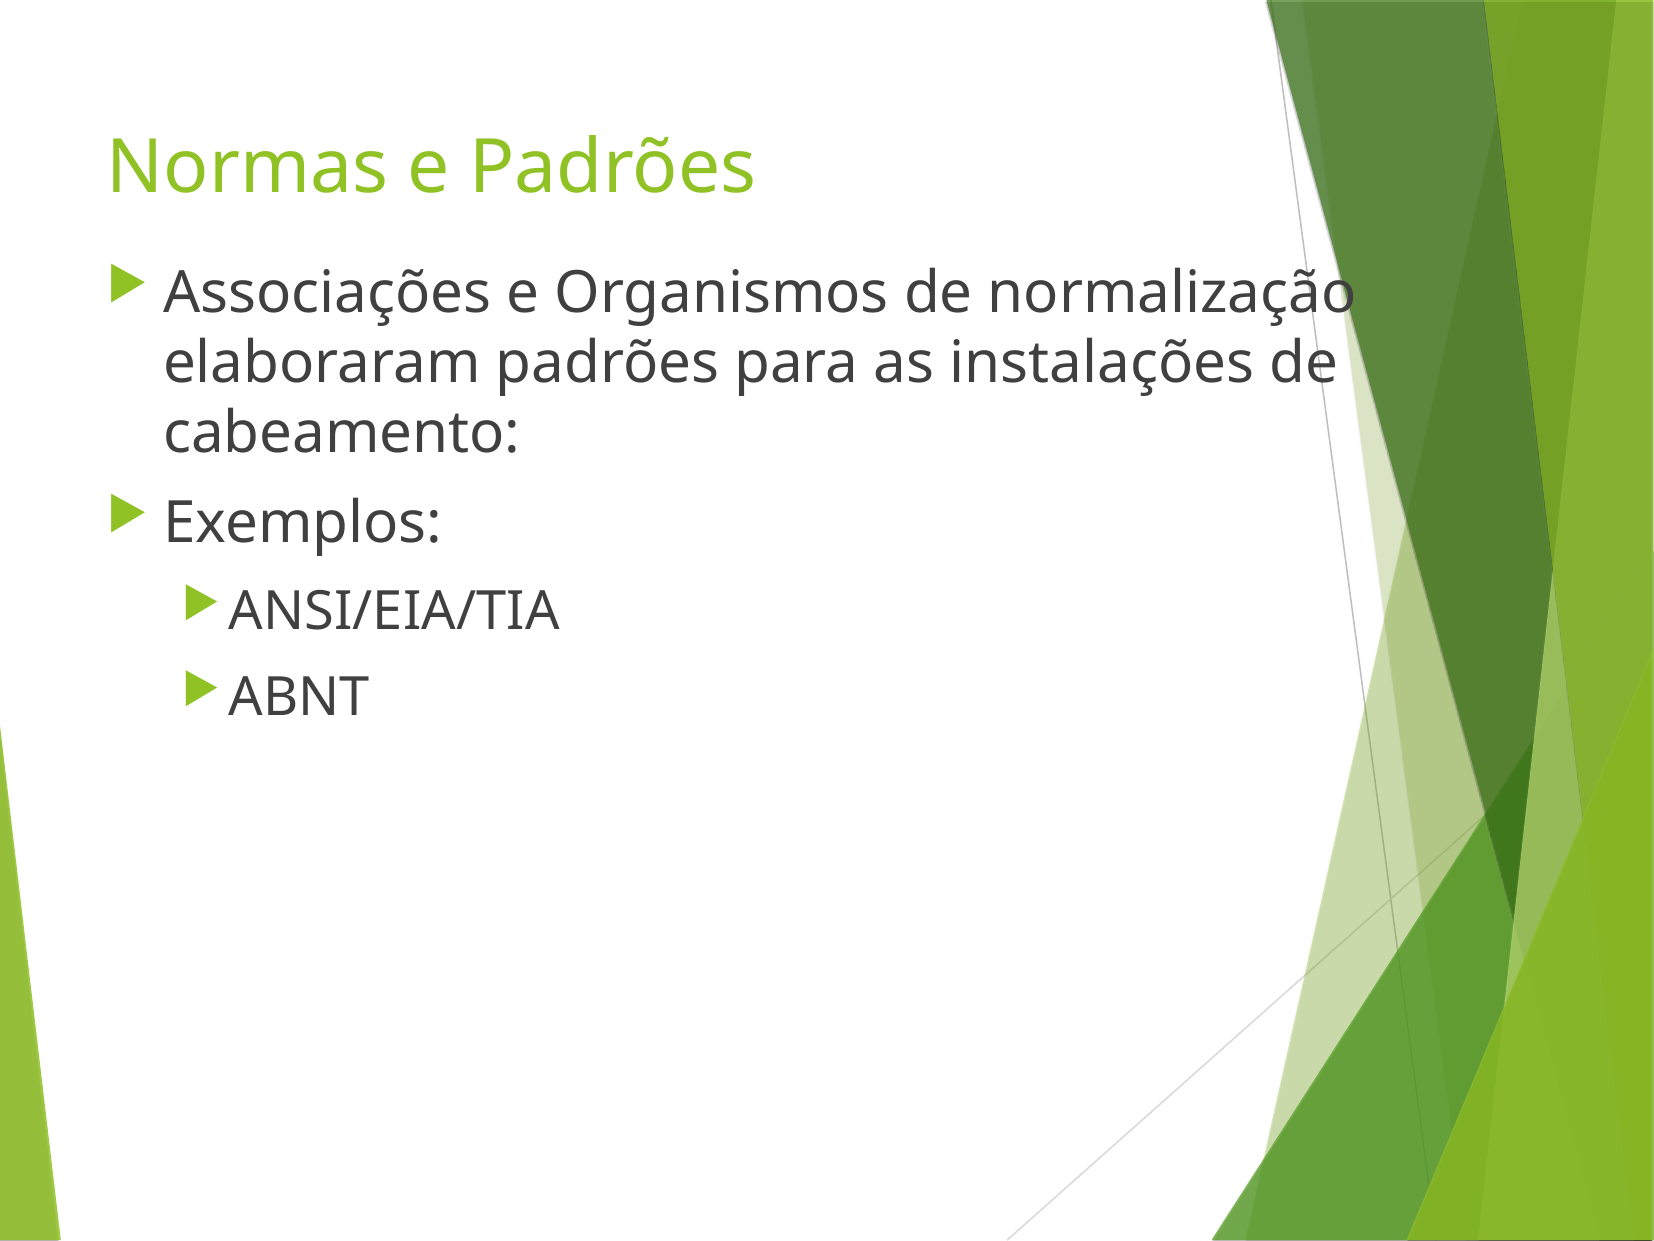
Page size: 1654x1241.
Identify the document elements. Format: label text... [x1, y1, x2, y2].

title Normas e Padrões [91, 110, 1258, 246]
list Associações e Organismos de normalização elaboraram padrões para as instalações de cabeamento: Exemplos: ANSI/EIA/TIA ABNT [91, 246, 1381, 1179]
